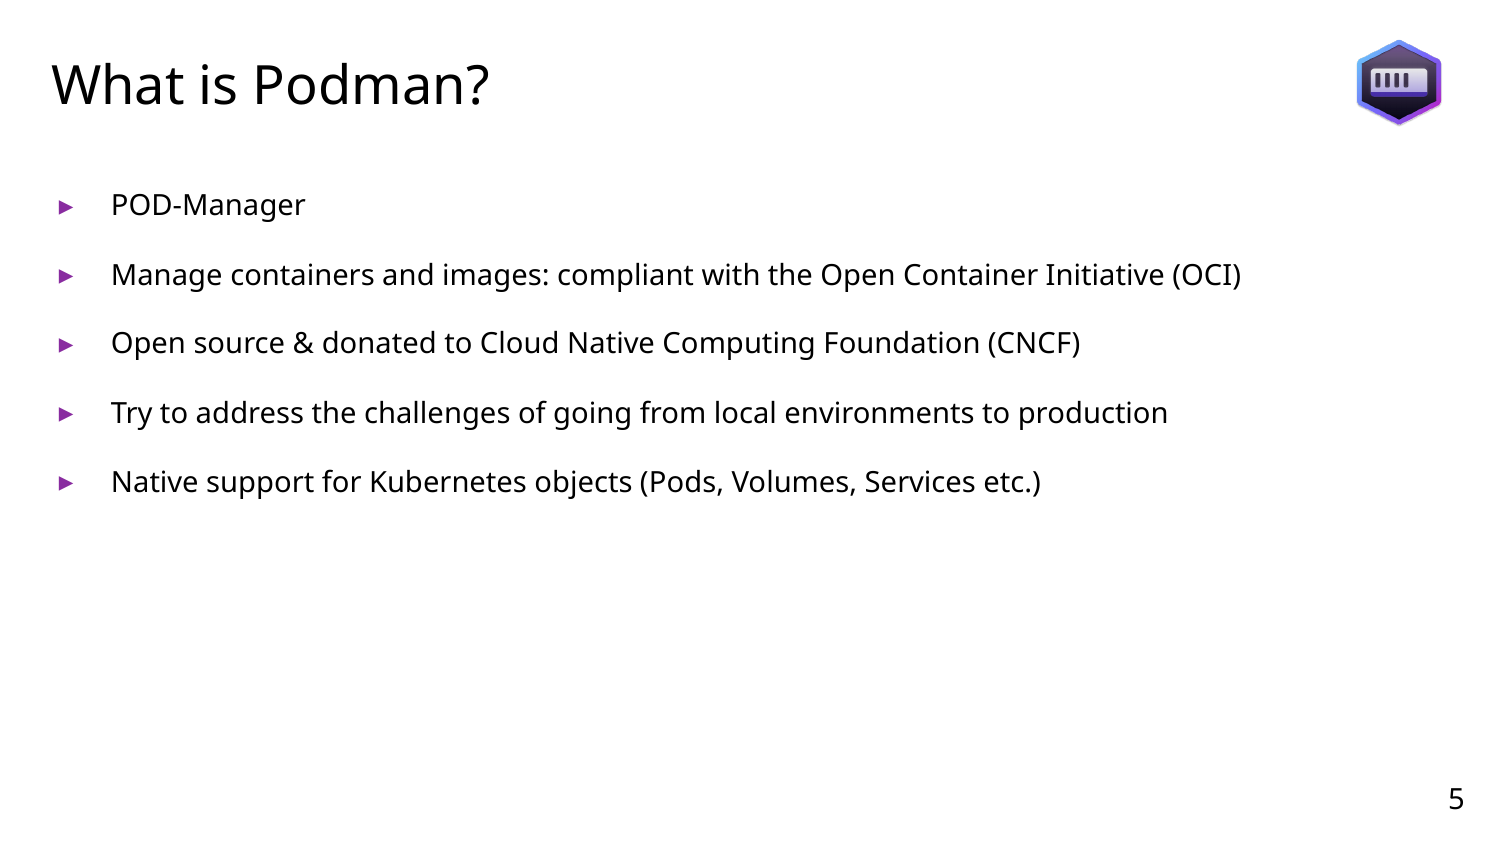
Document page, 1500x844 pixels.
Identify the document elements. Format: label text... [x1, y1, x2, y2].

list POD-Manager Manage containers and images: compliant with the Open Container Initiative (OCI) Open source & donated to Cloud Native Computing Foundation (CNCF) Try to address the challenges of going from local environments to production Native support for Kubernetes objects (Pods, Volumes, Services etc.) [35, 169, 1453, 590]
picture [1348, 32, 1449, 134]
title What is Podman? [51, 36, 1348, 130]
slide_number <number> [1389, 764, 1480, 830]
